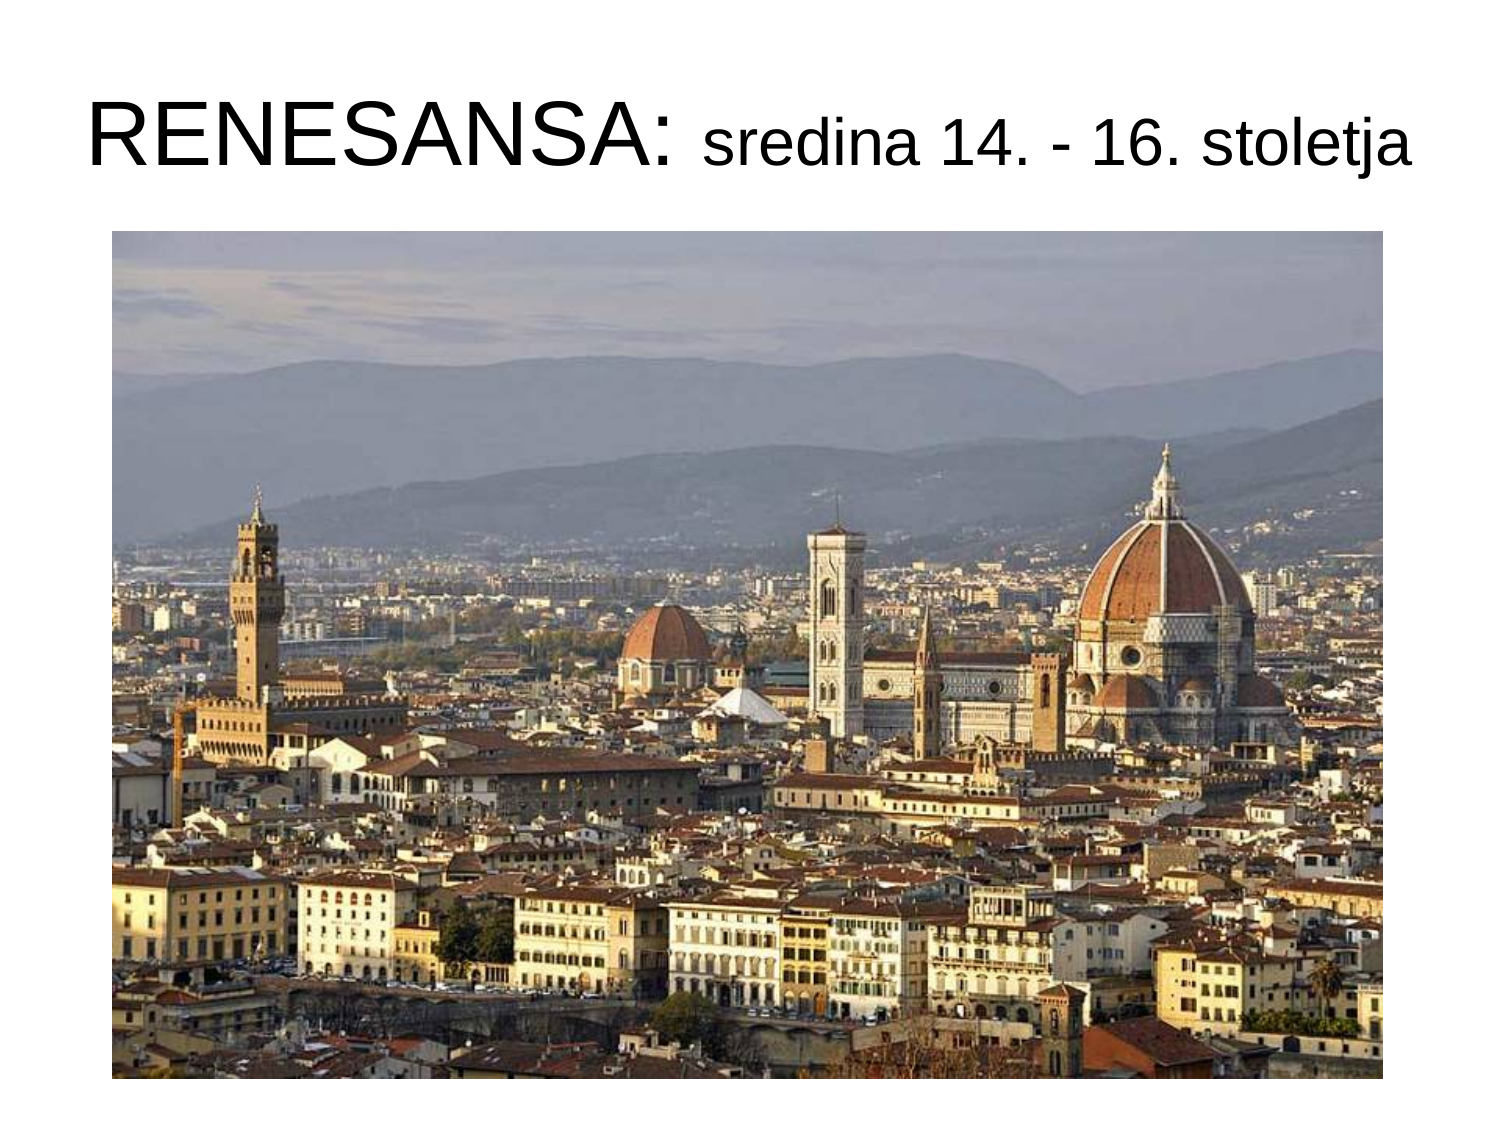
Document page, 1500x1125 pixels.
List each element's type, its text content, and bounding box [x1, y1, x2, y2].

title RENESANSA: sredina 14. - 16. stoletja [75, 21, 1424, 257]
picture [112, 231, 1383, 1079]
